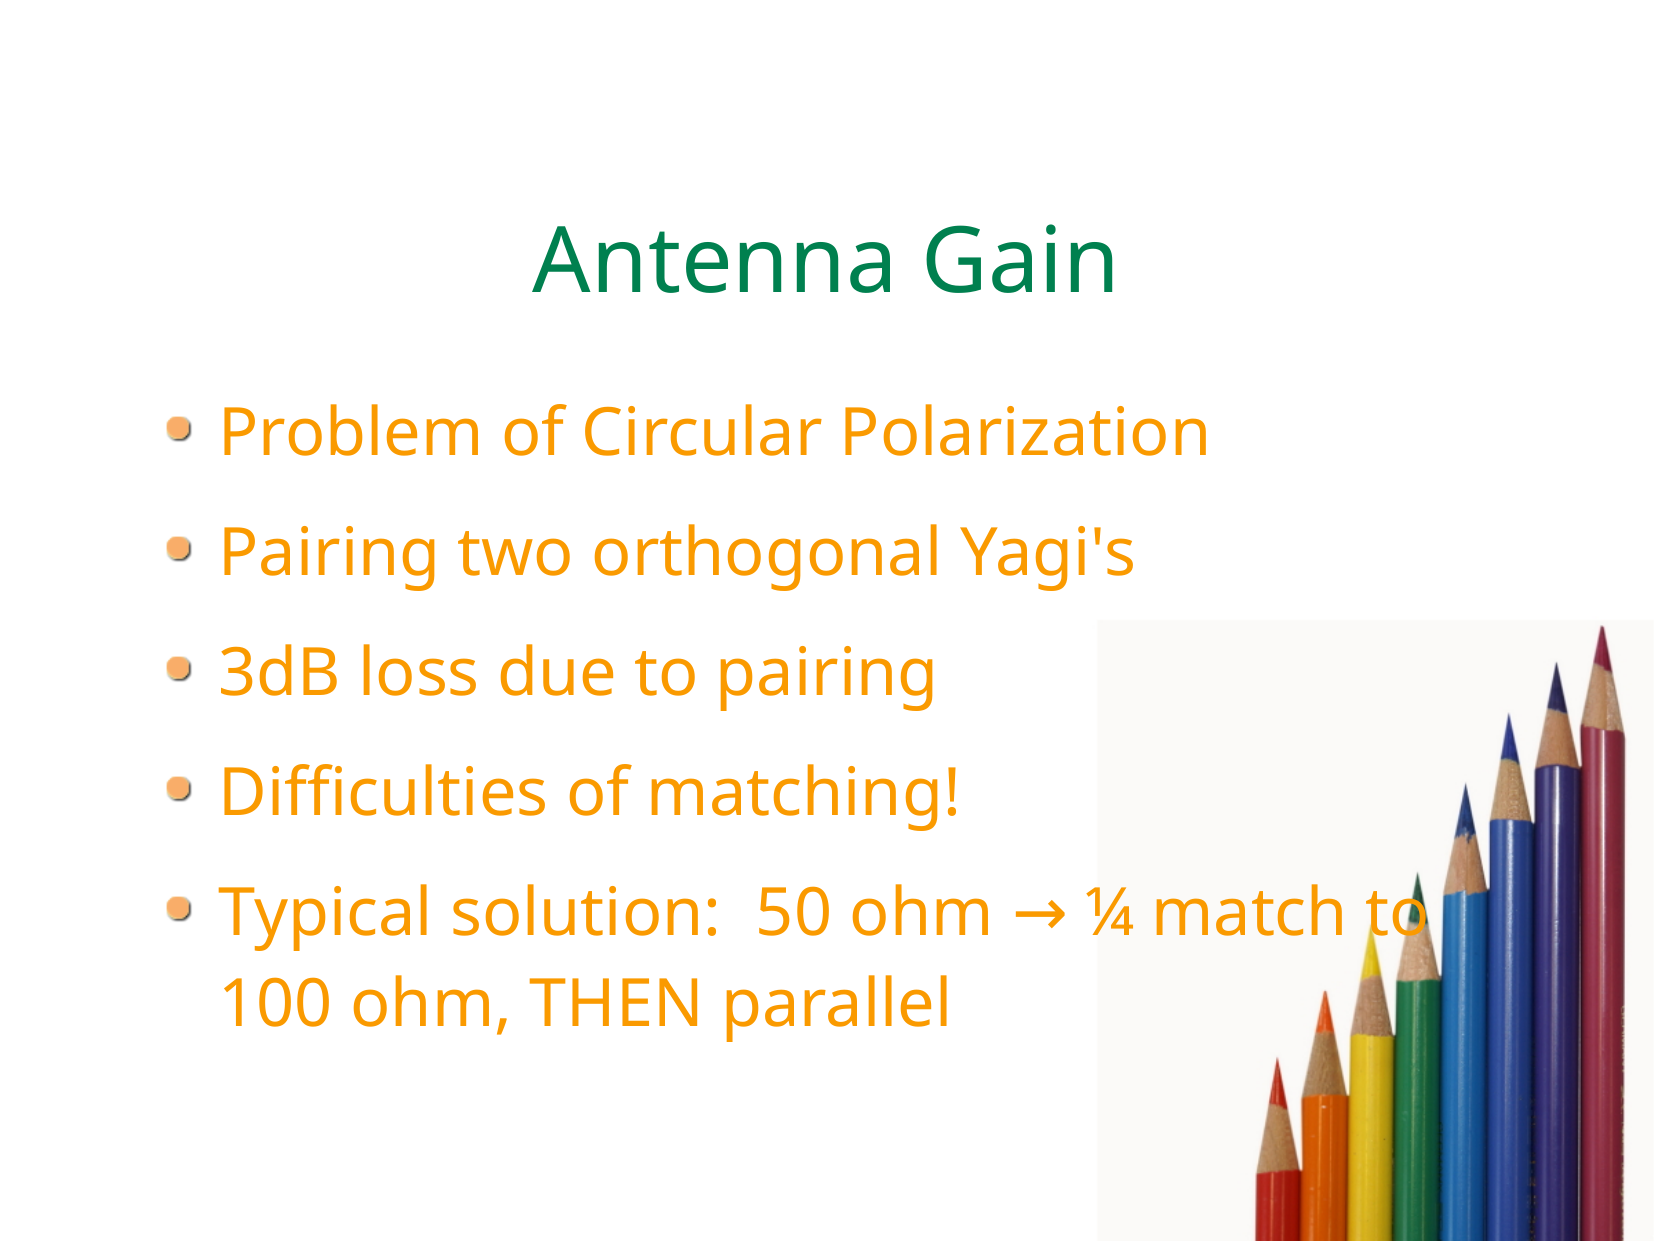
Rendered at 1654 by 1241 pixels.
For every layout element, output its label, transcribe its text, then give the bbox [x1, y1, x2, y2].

list Problem of Circular Polarization Pairing two orthogonal Yagi's 3dB loss due to pairing Difficulties of matching! Typical solution: 50 ohm → ¼ match to 100 ohm, THEN parallel [147, 383, 1506, 1104]
title Antenna Gain [147, 153, 1506, 361]
picture [0, 0, 1654, 1241]
